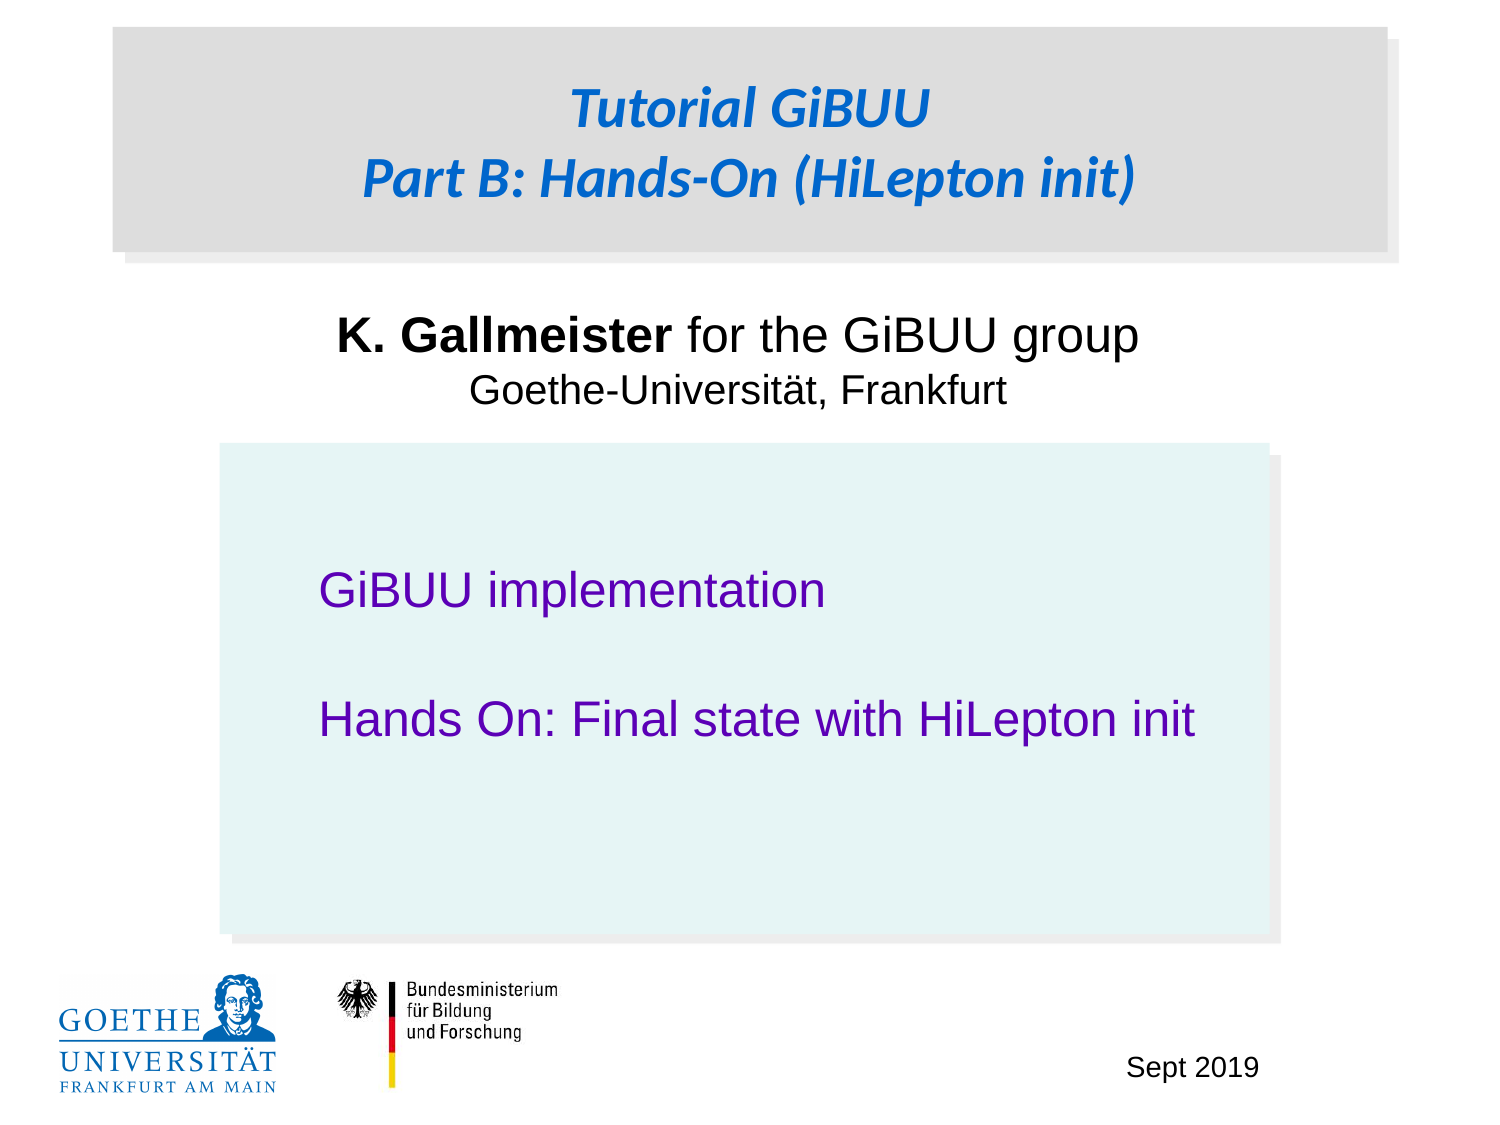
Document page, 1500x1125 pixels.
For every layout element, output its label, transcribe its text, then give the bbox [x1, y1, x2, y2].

picture [331, 974, 562, 1093]
title Tutorial GiBUU Part B: Hands-On (HiLepton init) [112, 26, 1388, 253]
picture [59, 974, 276, 1093]
subtitle GiBUU implementation Hands On: Final state with HiLepton init [219, 442, 1270, 935]
